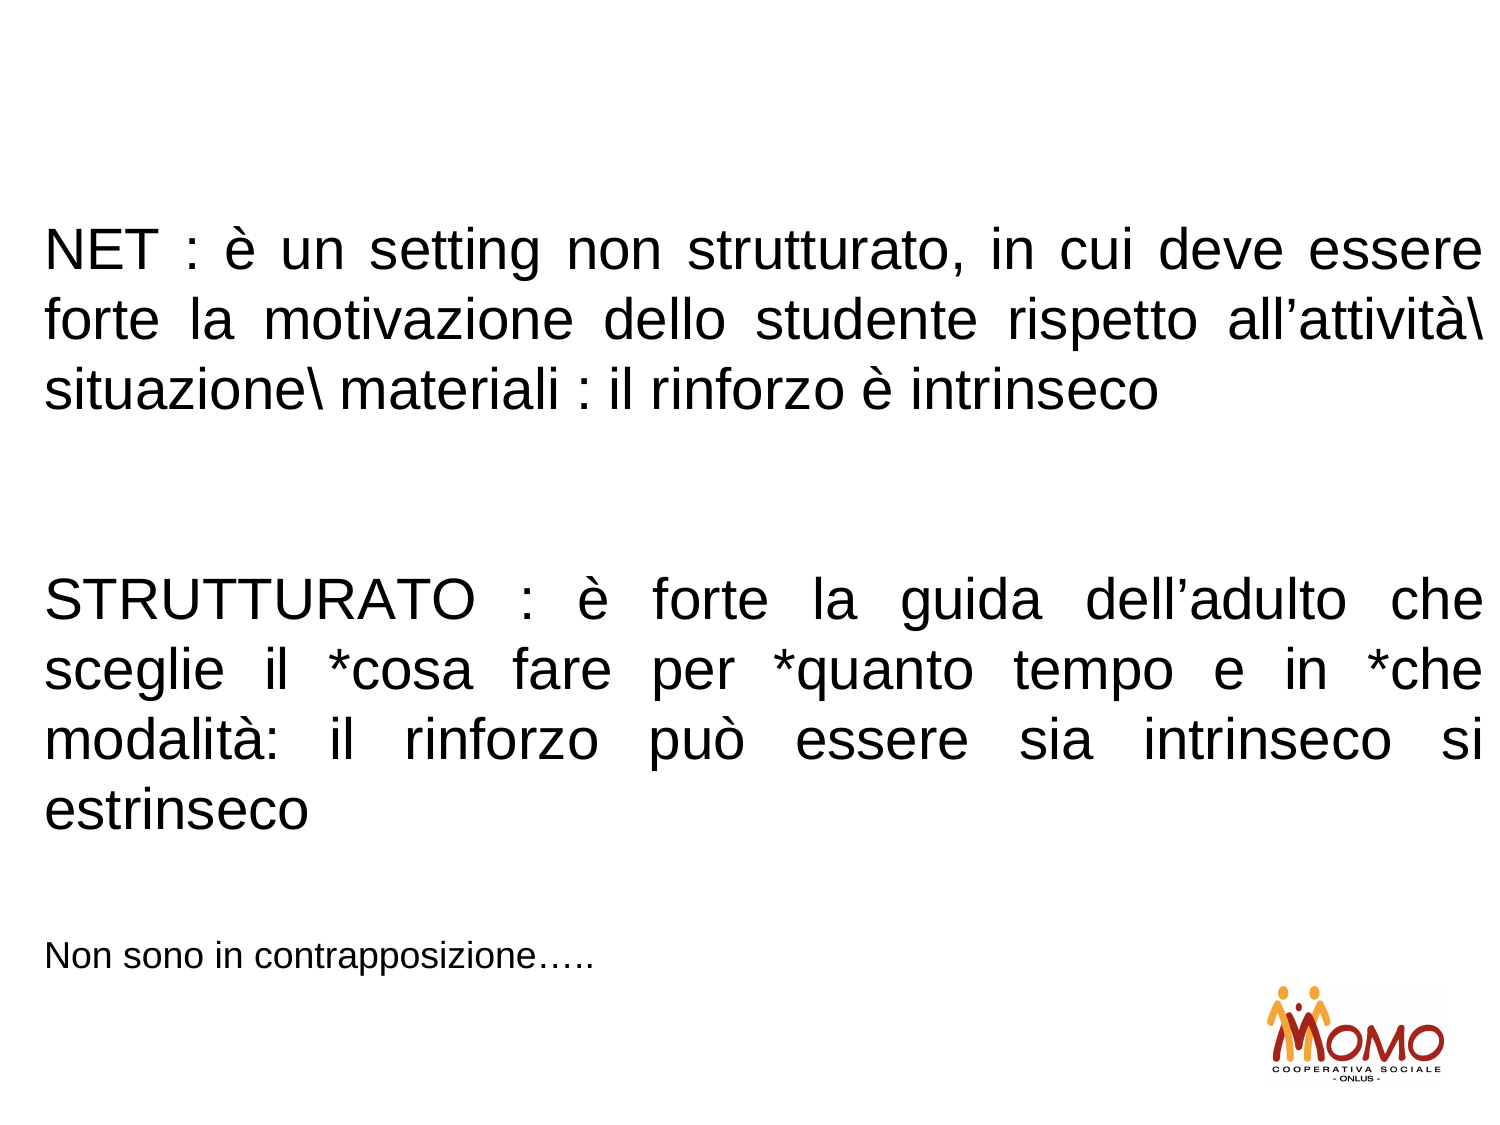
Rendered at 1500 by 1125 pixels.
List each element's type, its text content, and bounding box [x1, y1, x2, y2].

picture [1267, 986, 1444, 1083]
text_box NET : è un setting non strutturato, in cui deve essere forte la motivazione dello studente rispetto all’attività\ situazione\ materiali : il rinforzo è intrinseco STRUTTURATO : è forte la guida dell’adulto che sceglie il *cosa fare per *quanto tempo e in *che modalità: il rinforzo può essere sia intrinseco si estrinseco Non sono in contrapposizione….. [29, 113, 1500, 984]
